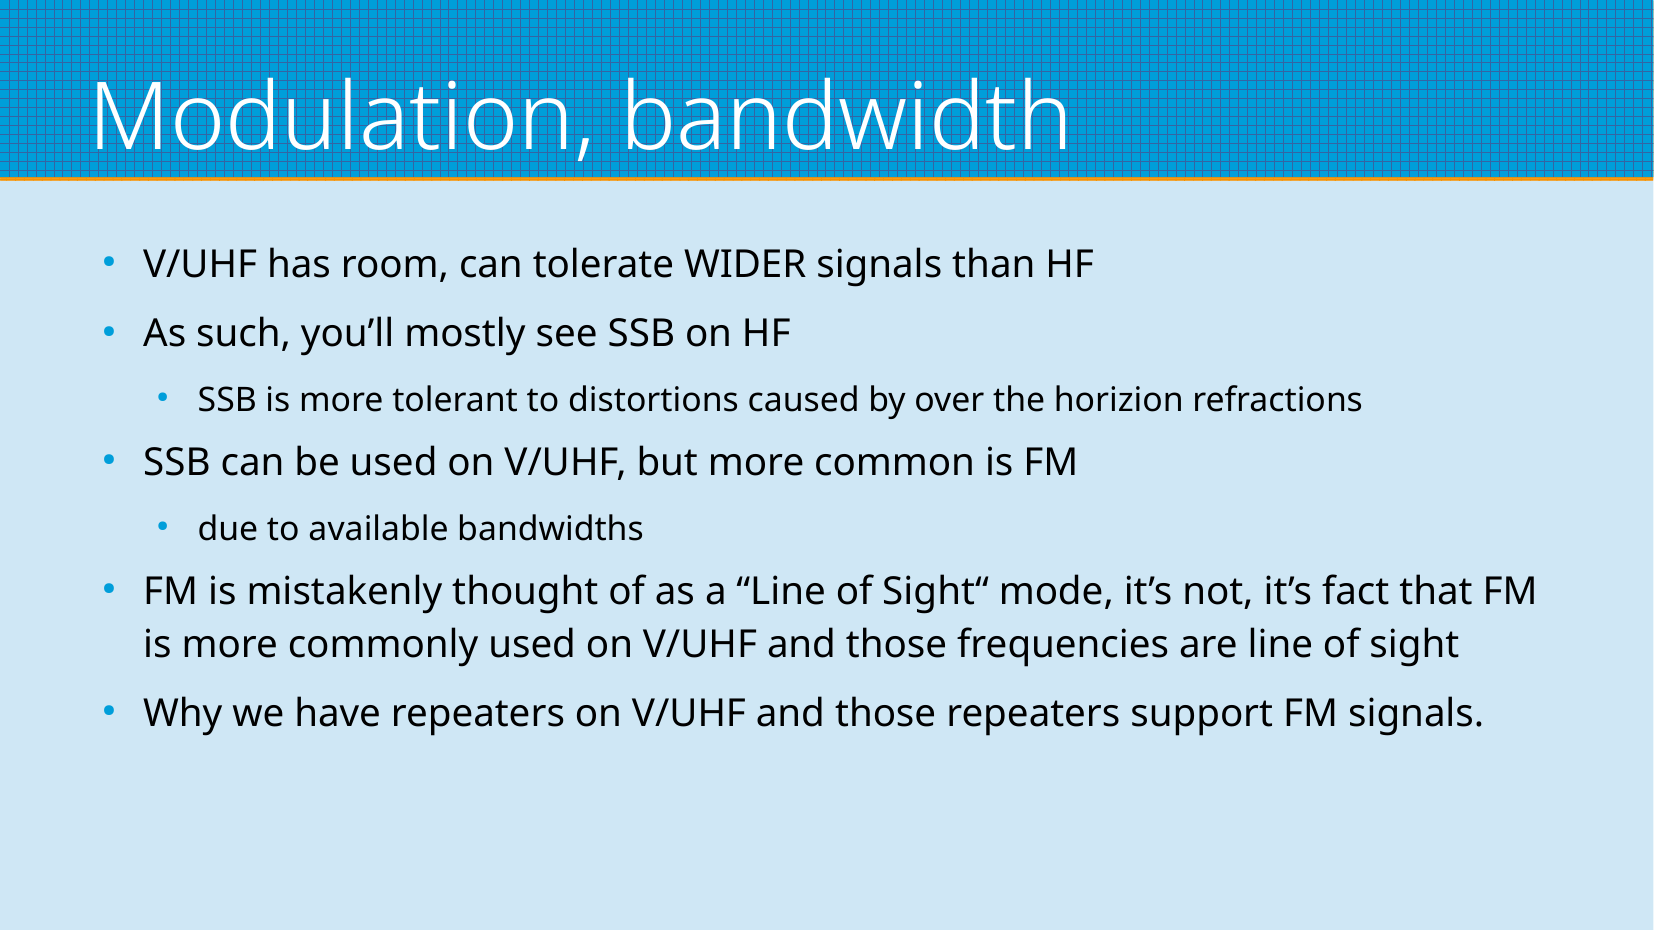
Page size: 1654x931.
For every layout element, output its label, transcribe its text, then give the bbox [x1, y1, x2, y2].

list V/UHF has room, can tolerate WIDER signals than HF As such, you’ll mostly see SSB on HF SSB is more tolerant to distortions caused by over the horizion refractions SSB can be used on V/UHF, but more common is FM due to available bandwidths FM is mistakenly thought of as a “Line of Sight“ mode, it’s not, it’s fact that FM is more commonly used on V/UHF and those frequencies are line of sight Why we have repeaters on V/UHF and those repeaters support FM signals. [88, 236, 1565, 813]
title Modulation, bandwidth [88, 14, 1565, 178]
